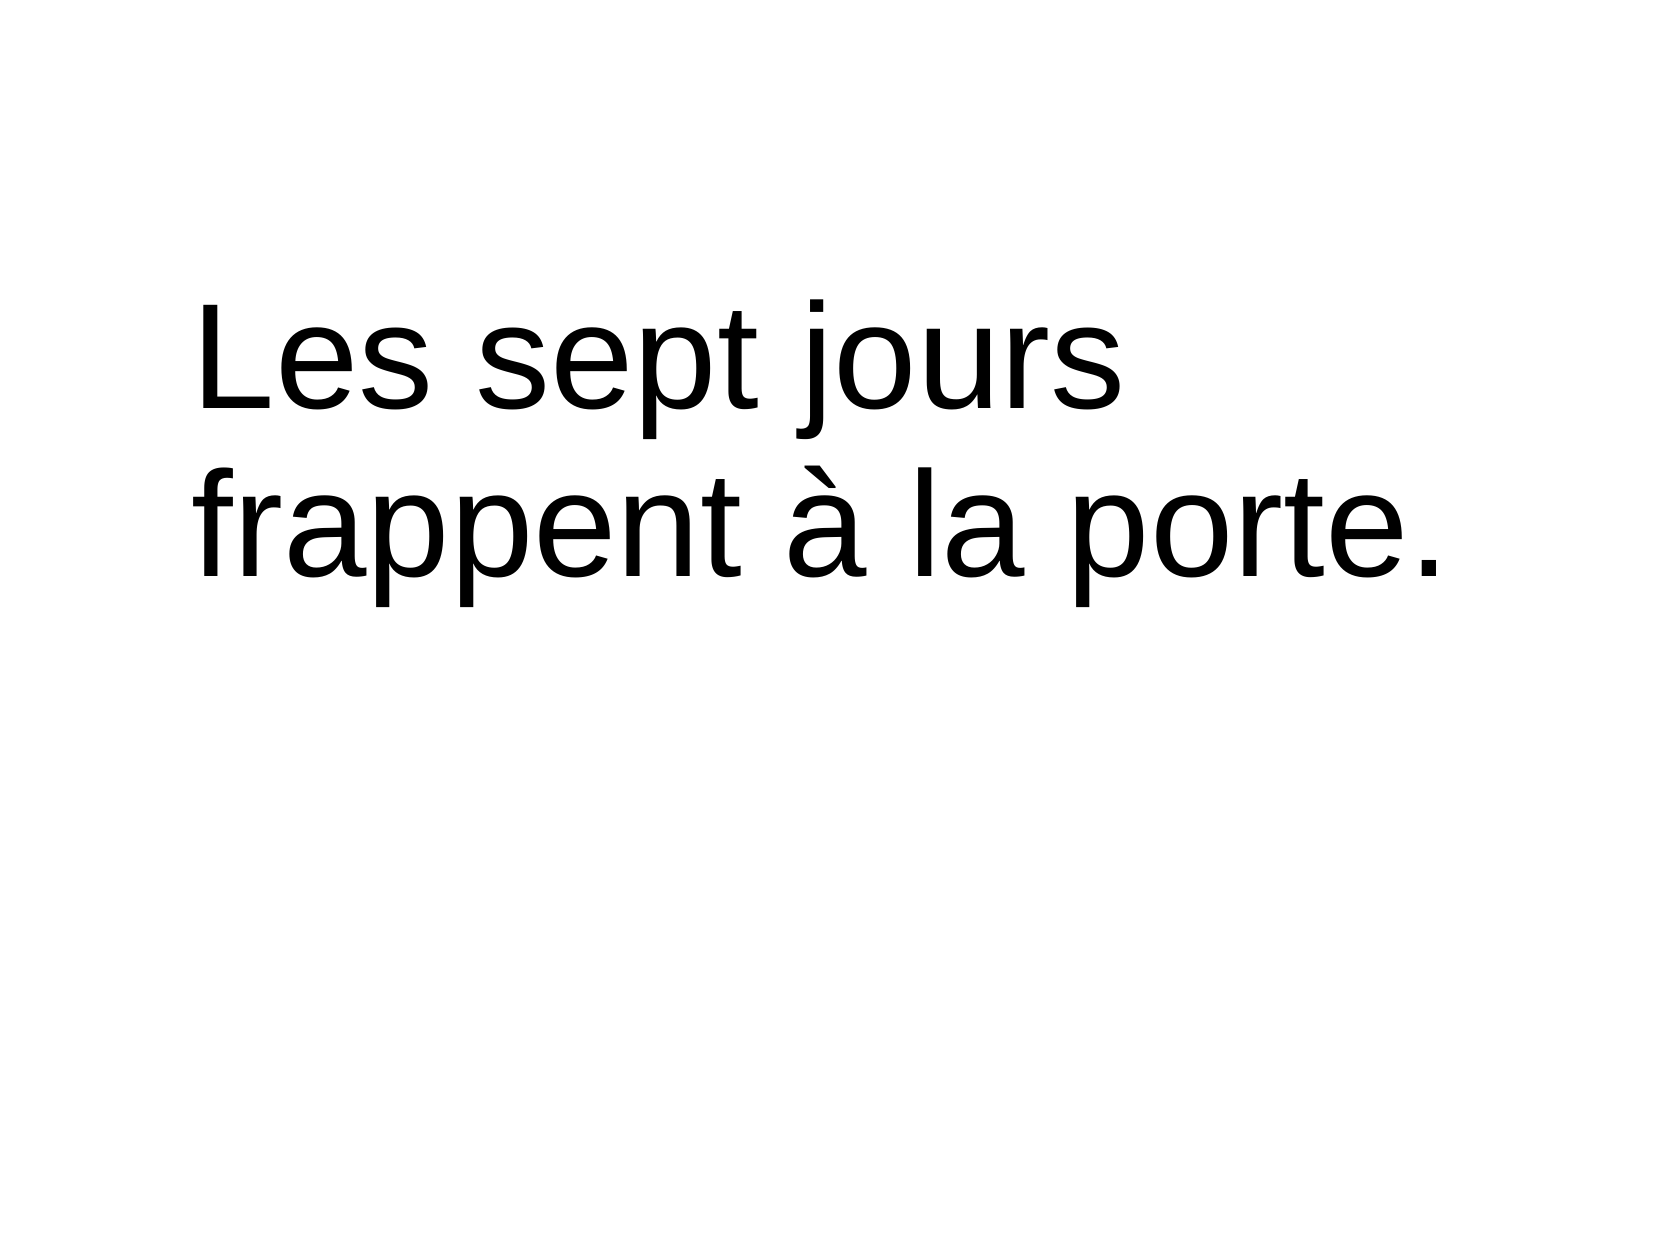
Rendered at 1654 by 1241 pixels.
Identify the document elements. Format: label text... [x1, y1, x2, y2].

text_box Les sept jours frappent à la porte. [177, 265, 1506, 1093]
